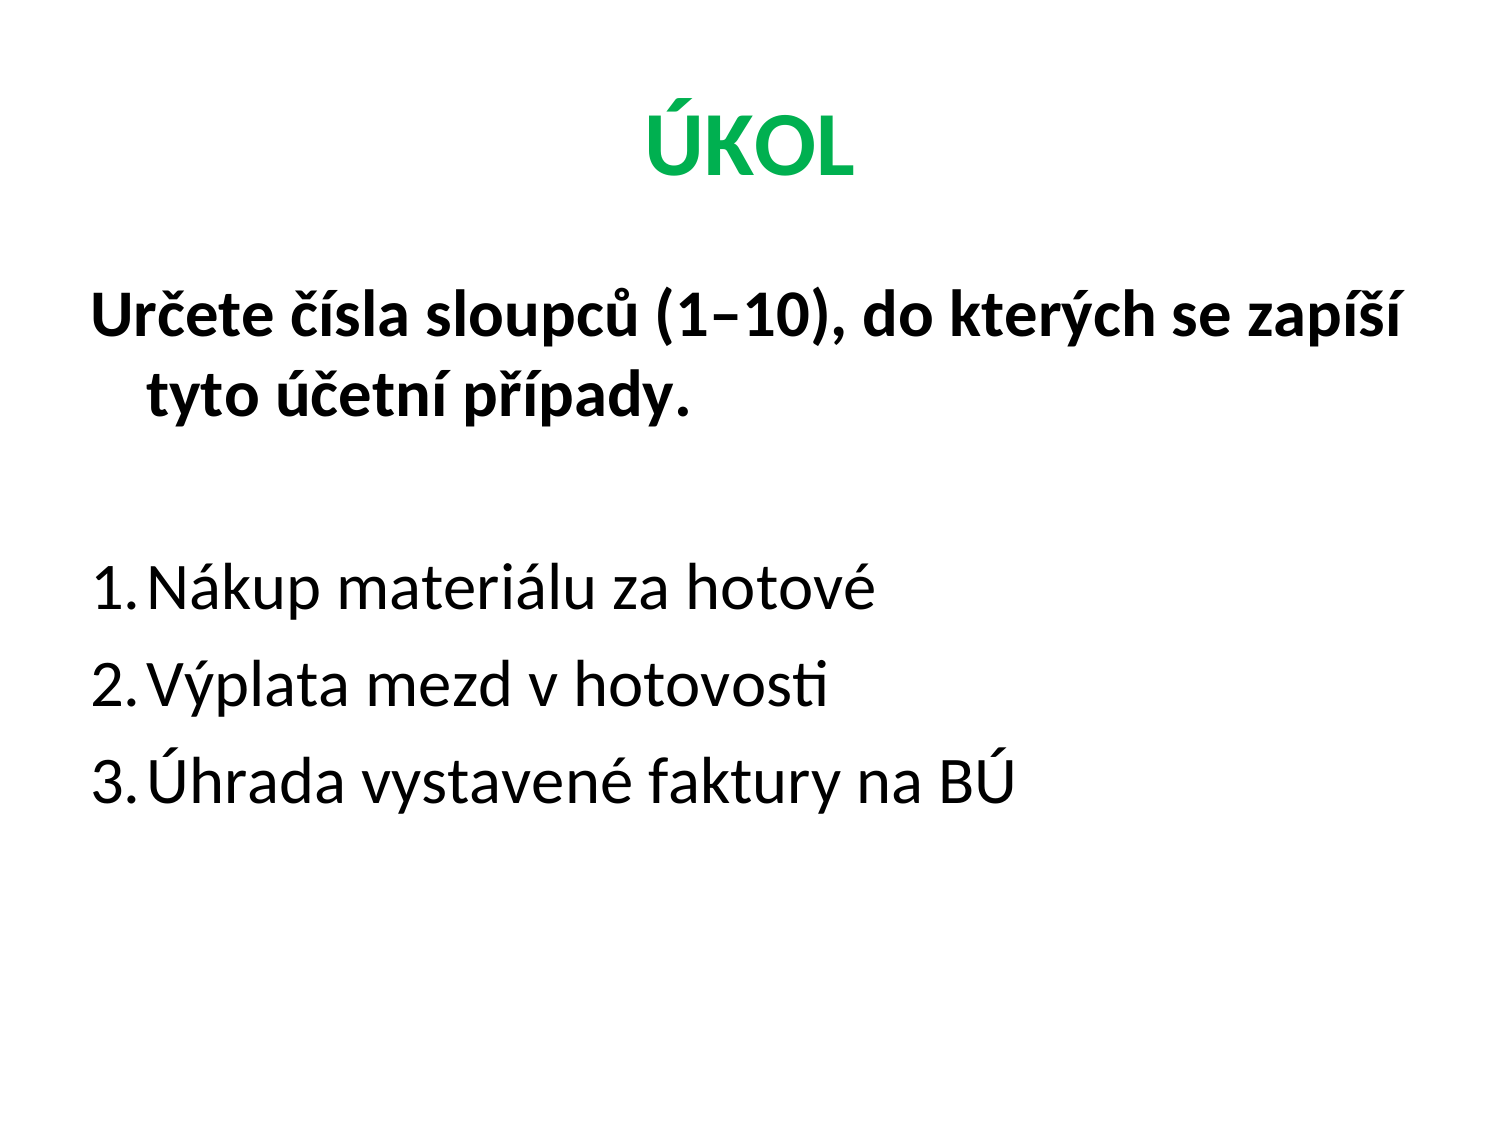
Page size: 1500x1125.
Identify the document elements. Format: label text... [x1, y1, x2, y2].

list Určete čísla sloupců (1–10), do kterých se zapíší tyto účetní případy. Nákup materiálu za hotové Výplata mezd v hotovosti Úhrada vystavené faktury na BÚ [75, 262, 1426, 1006]
title ÚKOL [75, 45, 1426, 233]
